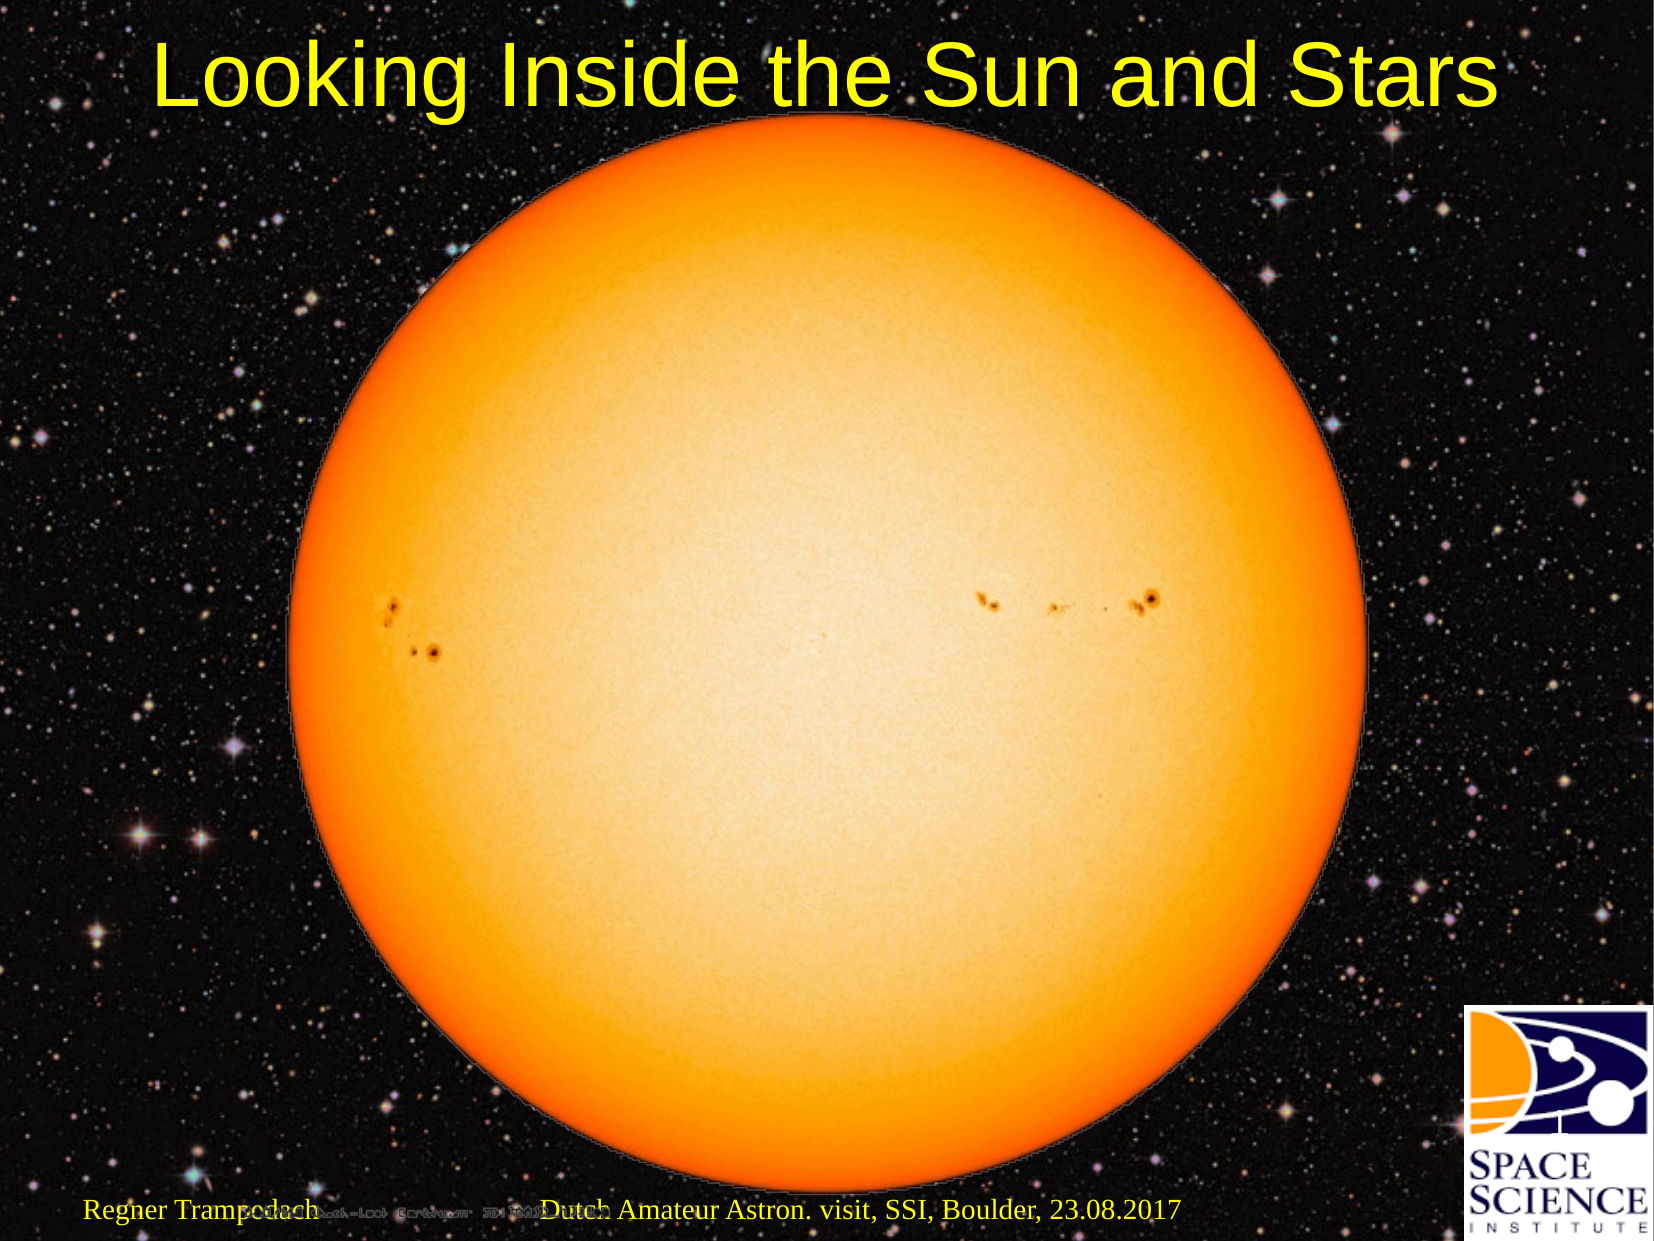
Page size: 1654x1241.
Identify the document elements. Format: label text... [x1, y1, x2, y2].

picture [0, 0, 1654, 1241]
title Looking Inside the Sun and Stars [82, 0, 1571, 151]
